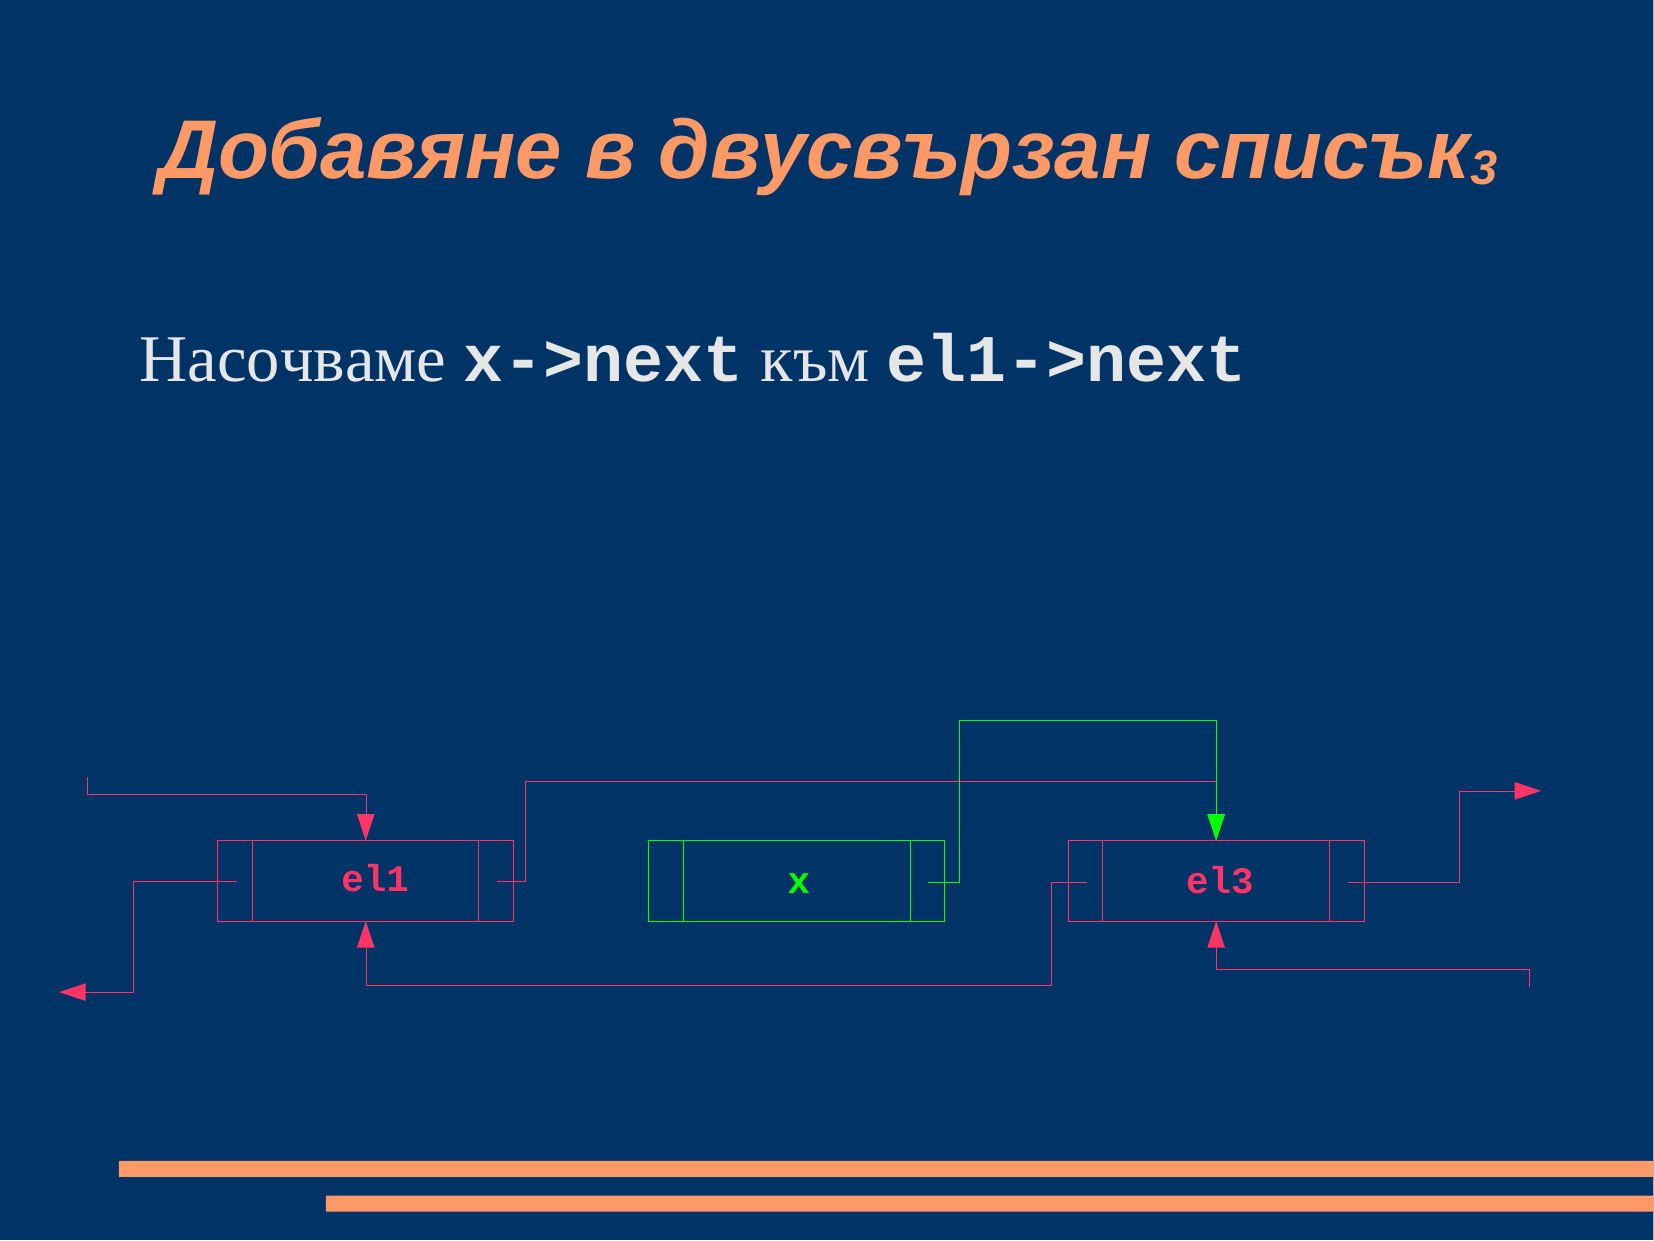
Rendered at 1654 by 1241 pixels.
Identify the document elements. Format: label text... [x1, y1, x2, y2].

text_box x [667, 852, 929, 913]
title Добавяне в двусвързан списък3 [121, 46, 1534, 254]
list Насочваме x->next към el1->next [121, 322, 1561, 1133]
